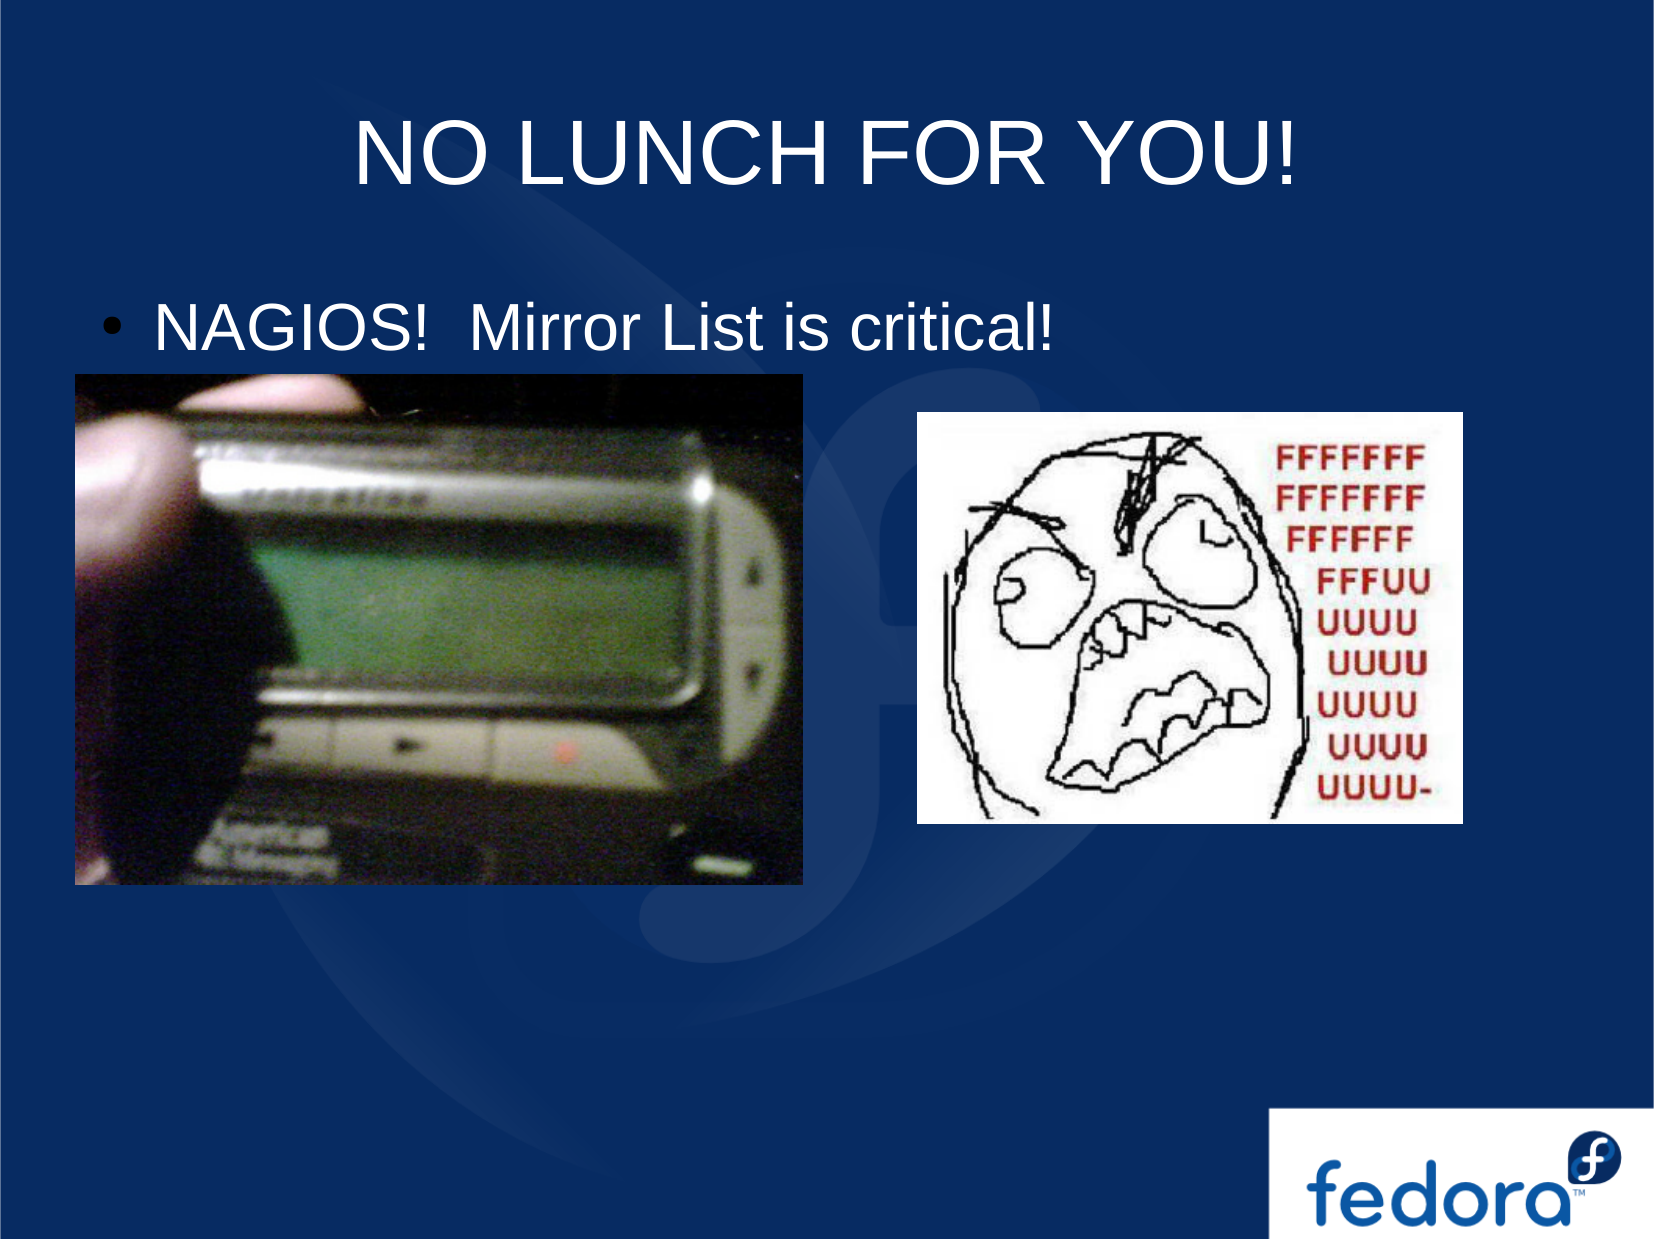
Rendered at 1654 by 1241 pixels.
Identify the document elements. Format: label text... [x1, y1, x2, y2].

list NAGIOS! Mirror List is critical! [82, 290, 1571, 1094]
picture [0, 0, 1654, 1239]
title NO LUNCH FOR YOU! [82, 56, 1571, 250]
